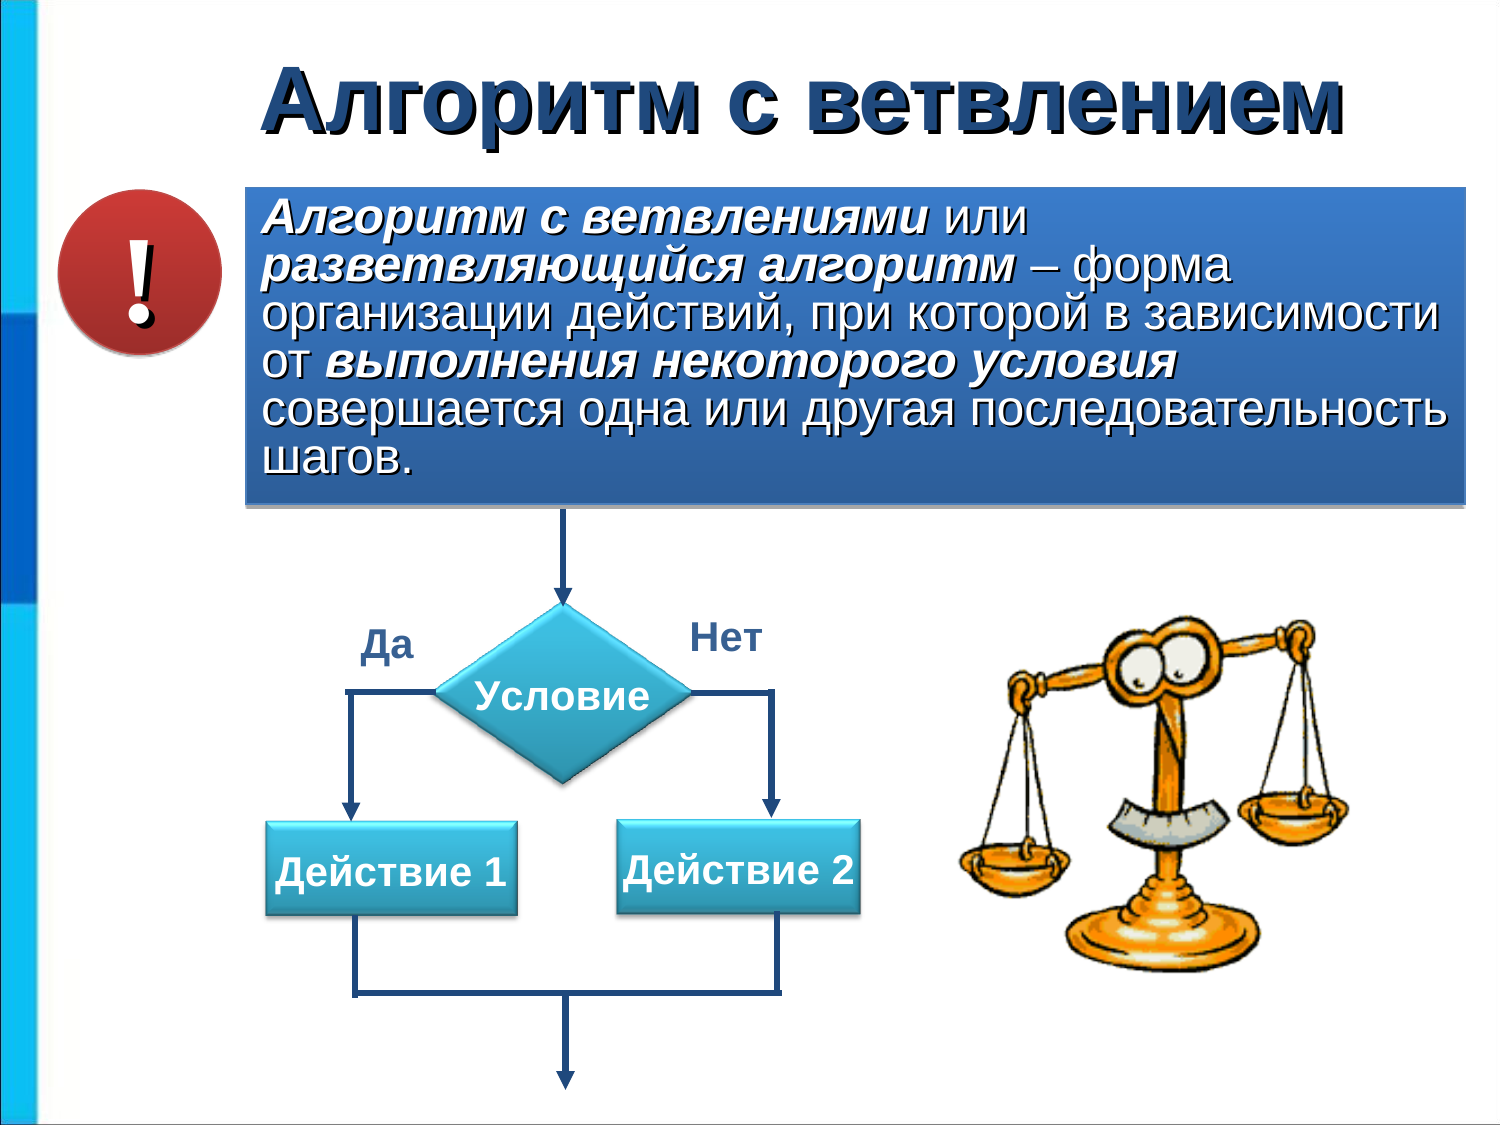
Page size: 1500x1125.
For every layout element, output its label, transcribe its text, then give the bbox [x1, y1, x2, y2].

text_box Условие [496, 647, 629, 740]
text_box Действие 2 [617, 820, 860, 915]
text_box ! [58, 190, 222, 355]
title Алгоритм с ветвлением [117, 0, 1489, 188]
text_box Да [345, 609, 439, 675]
list Алгоритм с ветвлениями или разветвляющийся алгоритм – форма организации действий, при которой в зависимости от выполнения некоторого условия совершается одна или другая последовательность шагов. [246, 187, 1465, 504]
text_box Действие 1 [265, 822, 517, 918]
text_box Нет [674, 602, 792, 668]
picture [0, 0, 1500, 1125]
